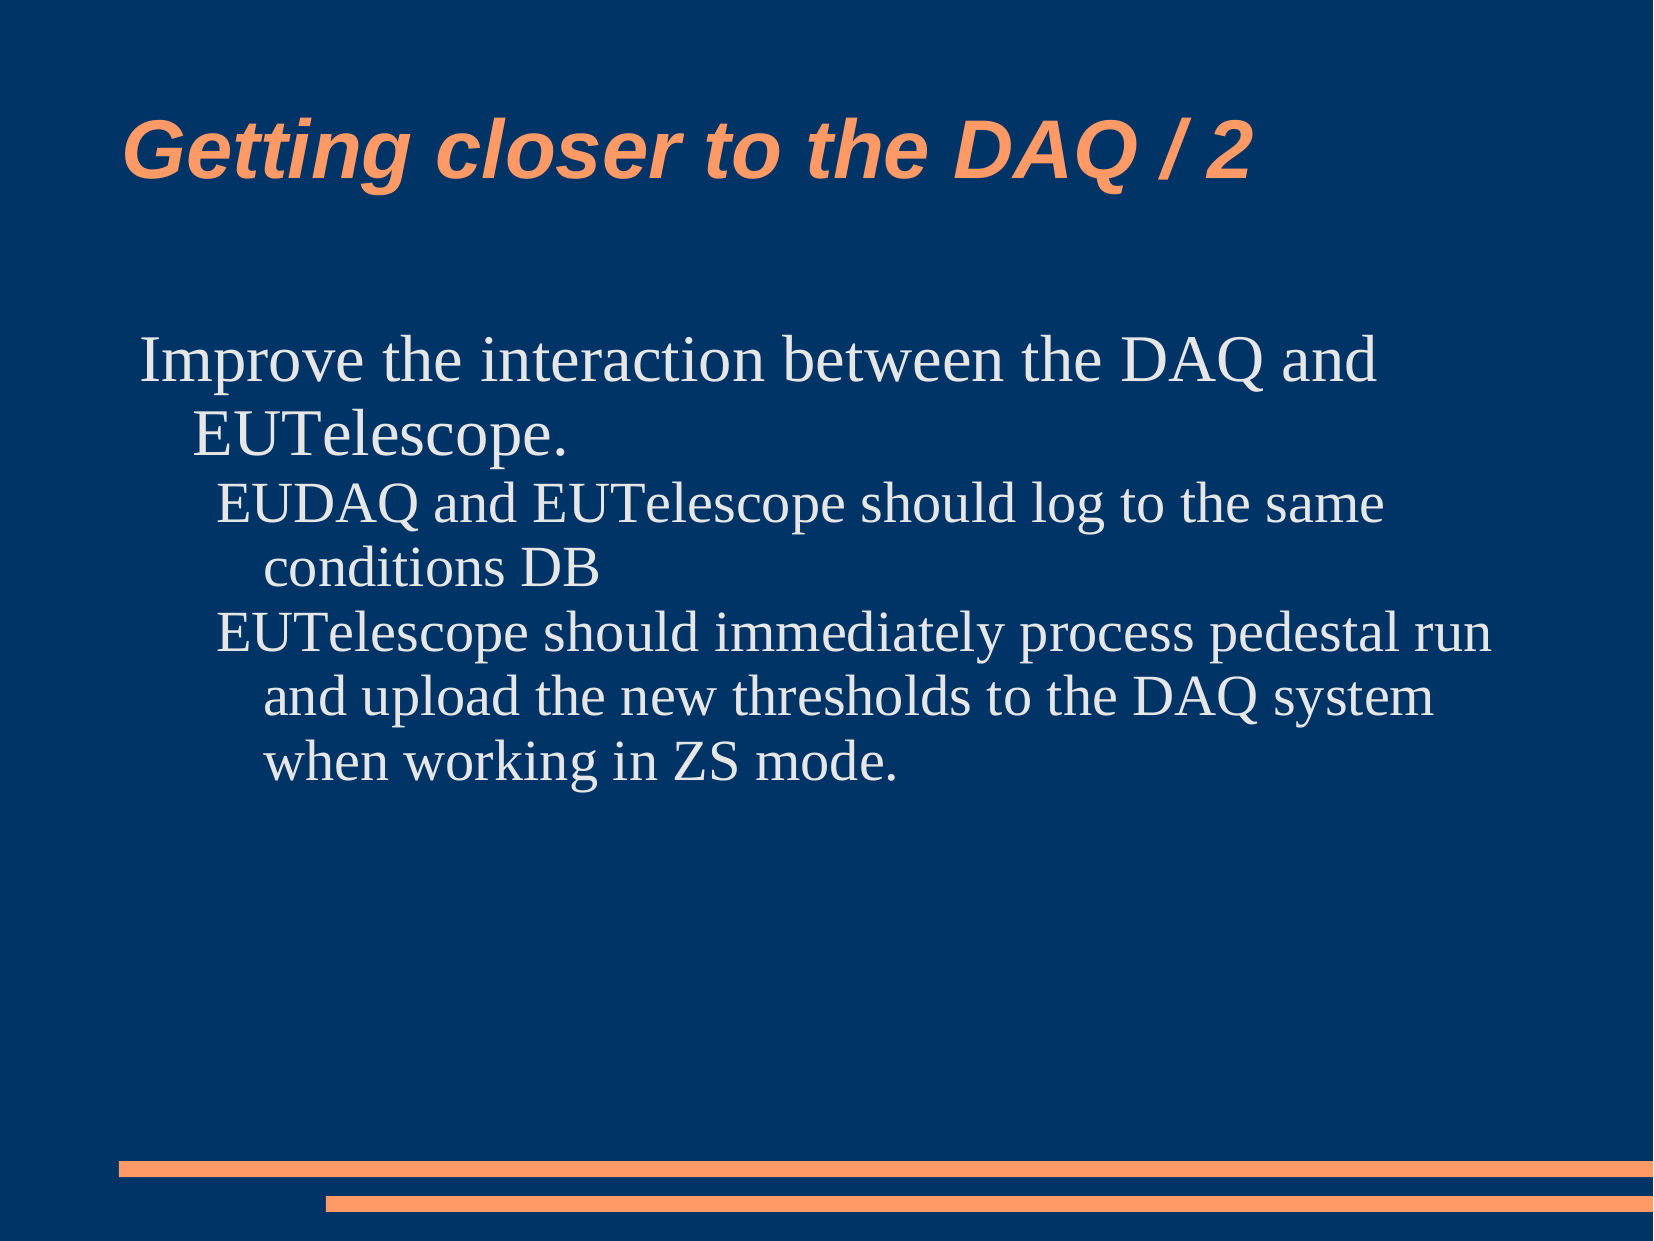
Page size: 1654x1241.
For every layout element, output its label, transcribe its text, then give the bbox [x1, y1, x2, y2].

title Getting closer to the DAQ / 2 [121, 46, 1534, 254]
list Improve the interaction between the DAQ and EUTelescope. EUDAQ and EUTelescope should log to the same conditions DB EUTelescope should immediately process pedestal run and upload the new thresholds to the DAQ system when working in ZS mode. [121, 322, 1561, 1133]
